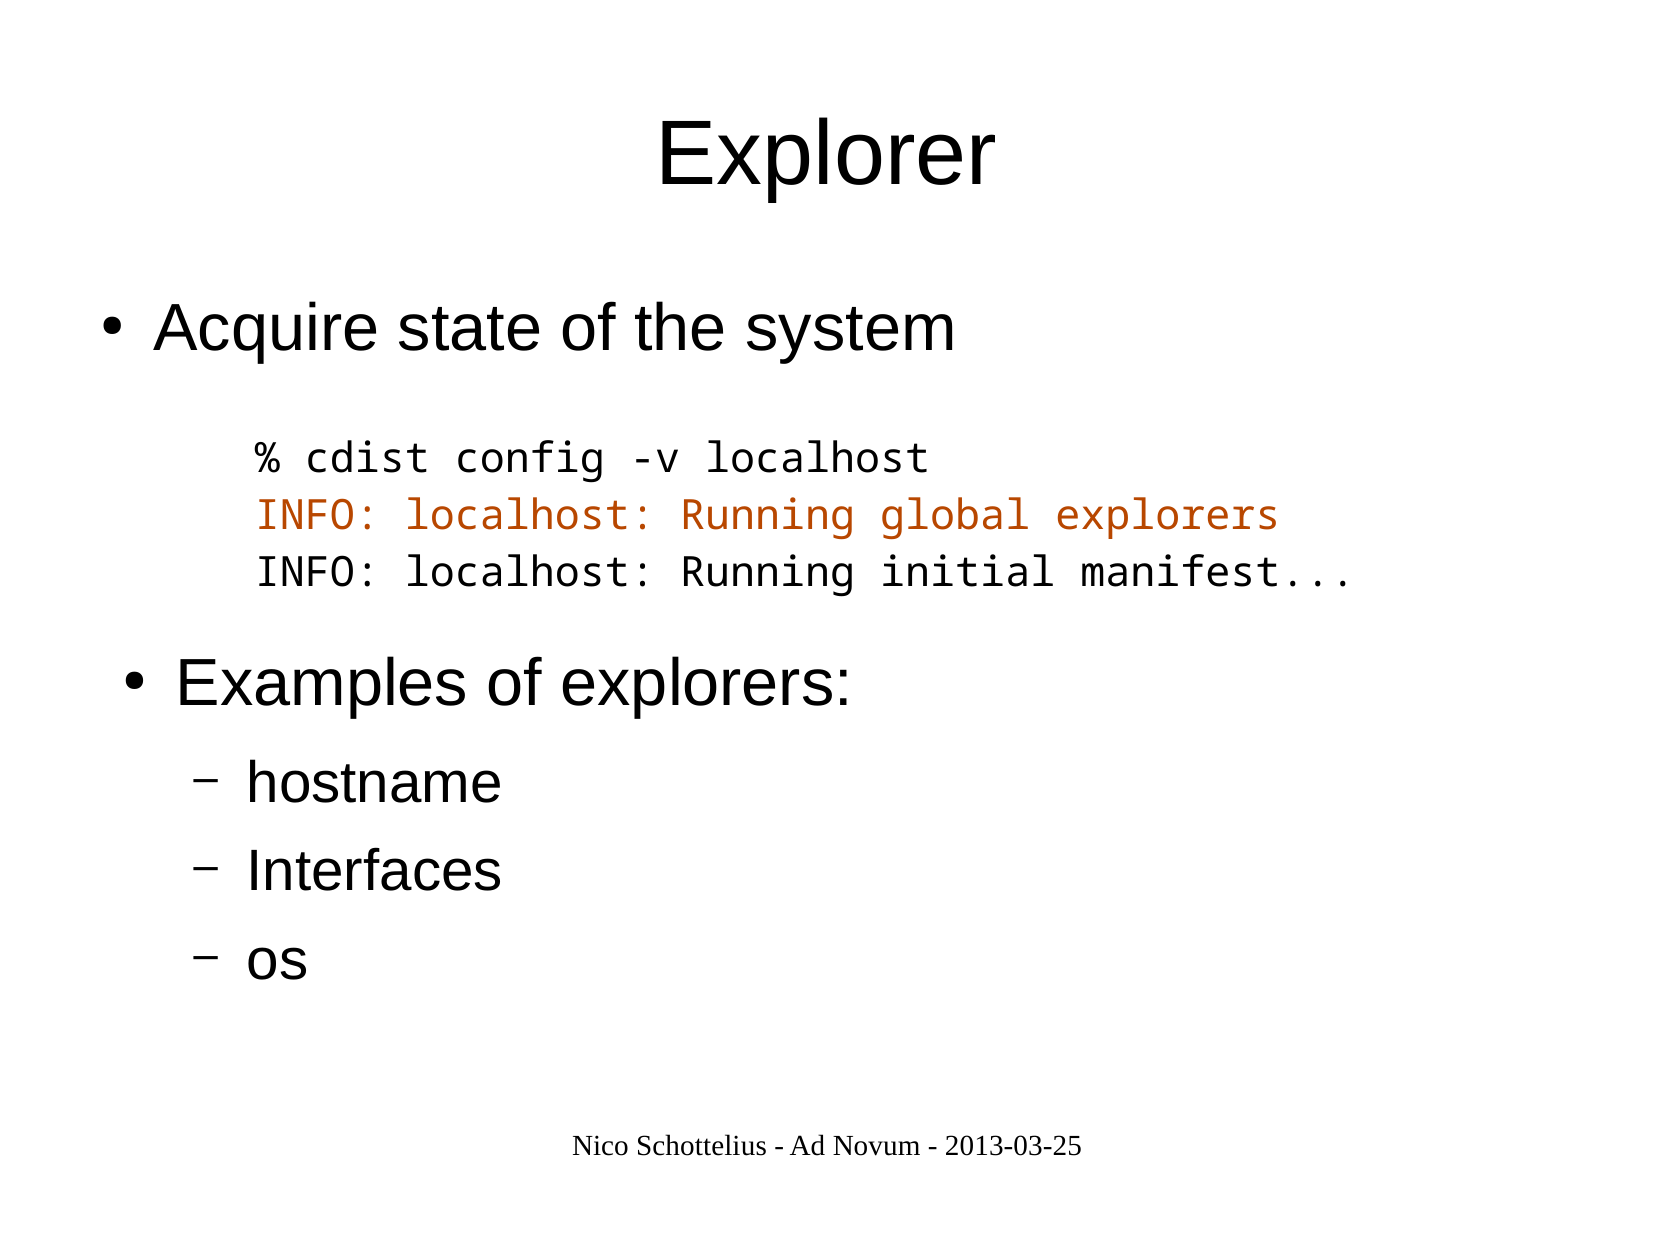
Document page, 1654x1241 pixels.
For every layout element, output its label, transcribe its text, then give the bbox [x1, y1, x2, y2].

list Acquire state of the system [82, 290, 1538, 406]
text_box % cdist config -v localhost INFO: localhost: Running global explorers INFO: localhost: Running initial manifest... [240, 420, 1471, 601]
list Examples of explorers: hostname Interfaces os [104, 645, 1006, 1075]
title Explorer [82, 49, 1571, 257]
